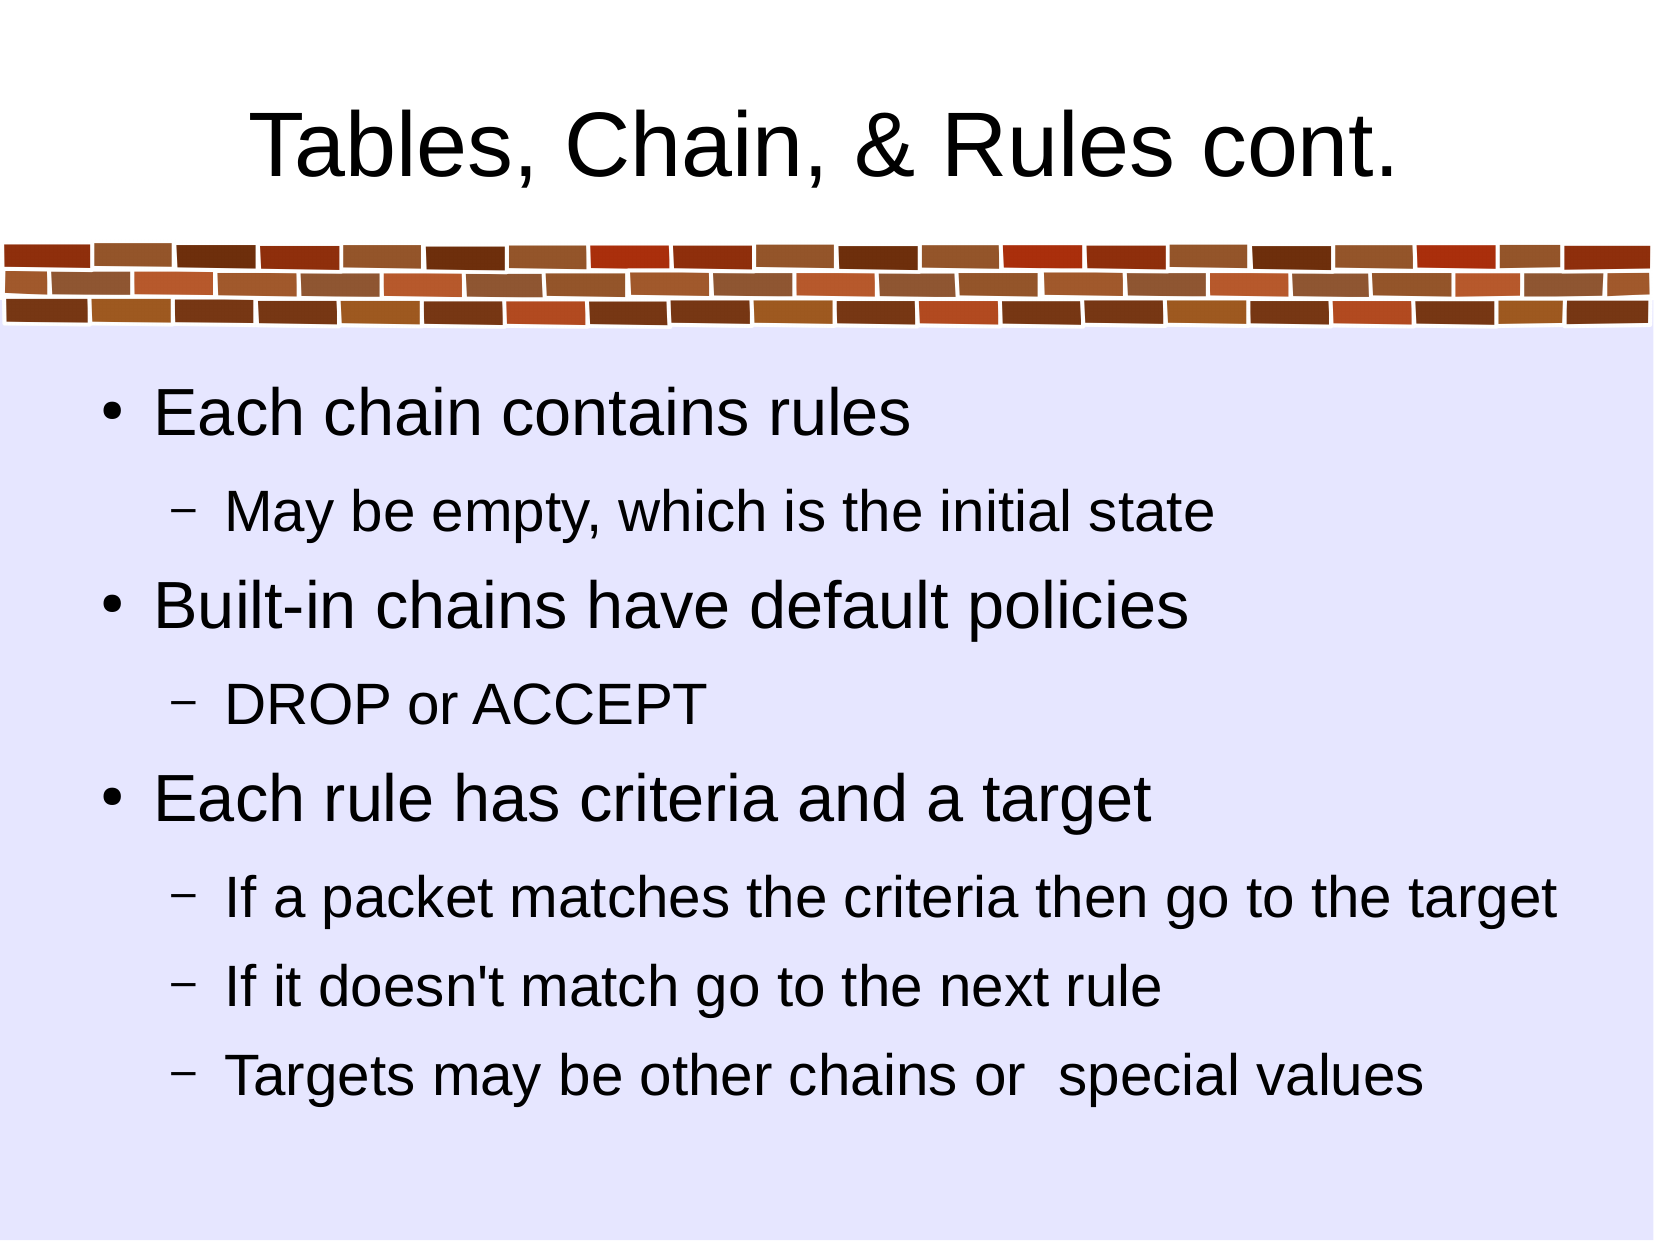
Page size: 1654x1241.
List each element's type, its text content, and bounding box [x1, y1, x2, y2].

list Each chain contains rules May be empty, which is the initial state Built-in chains have default policies DROP or ACCEPT Each rule has criteria and a target If a packet matches the criteria then go to the target If it doesn't match go to the next rule Targets may be other chains or special values [82, 375, 1571, 1111]
picture [0, 239, 1654, 329]
title Tables, Chain, & Rules cont. [60, 49, 1591, 241]
